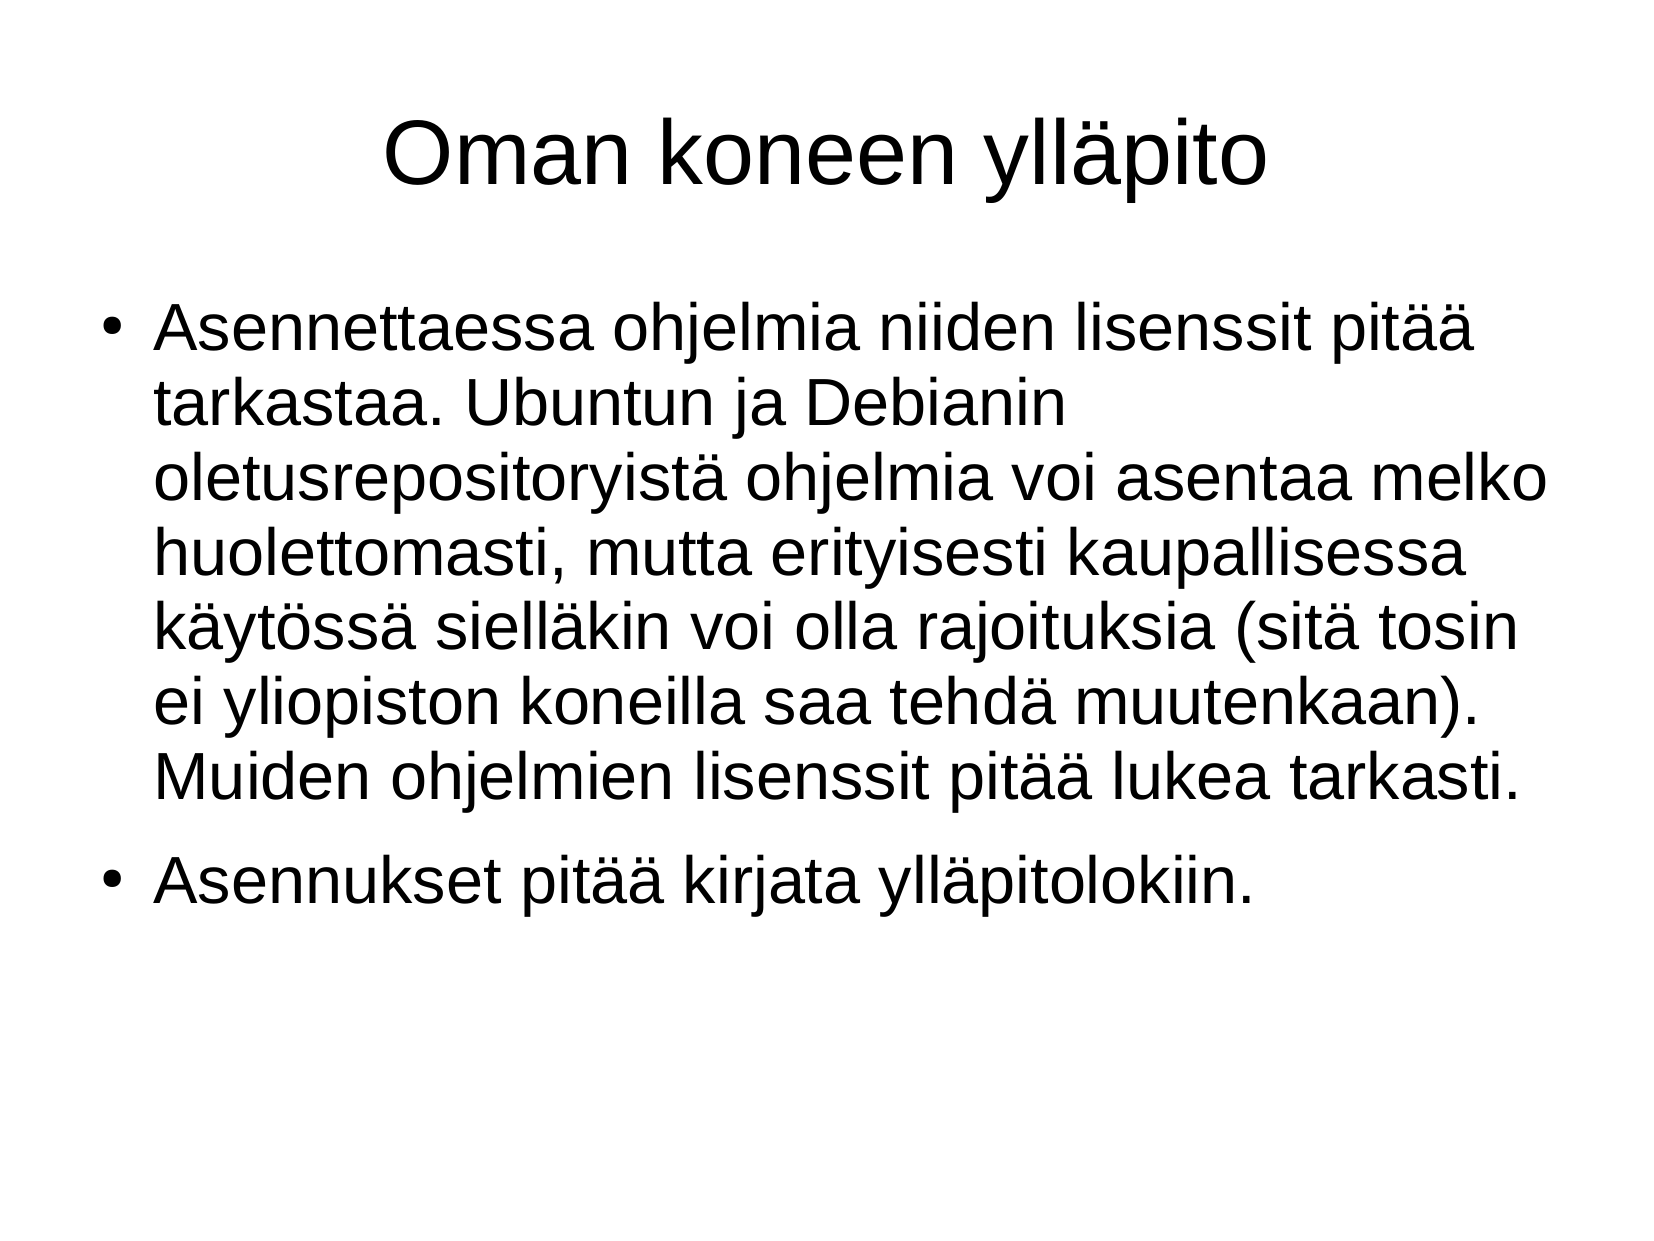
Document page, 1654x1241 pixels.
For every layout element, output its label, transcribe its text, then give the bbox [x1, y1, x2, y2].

list Asennettaessa ohjelmia niiden lisenssit pitää tarkastaa. Ubuntun ja Debianin oletusrepositoryistä ohjelmia voi asentaa melko huolettomasti, mutta erityisesti kaupallisessa käytössä sielläkin voi olla rajoituksia (sitä tosin ei yliopiston koneilla saa tehdä muutenkaan). Muiden ohjelmien lisenssit pitää lukea tarkasti. Asennukset pitää kirjata ylläpitolokiin. [82, 290, 1571, 1010]
title Oman koneen ylläpito [82, 49, 1571, 257]
